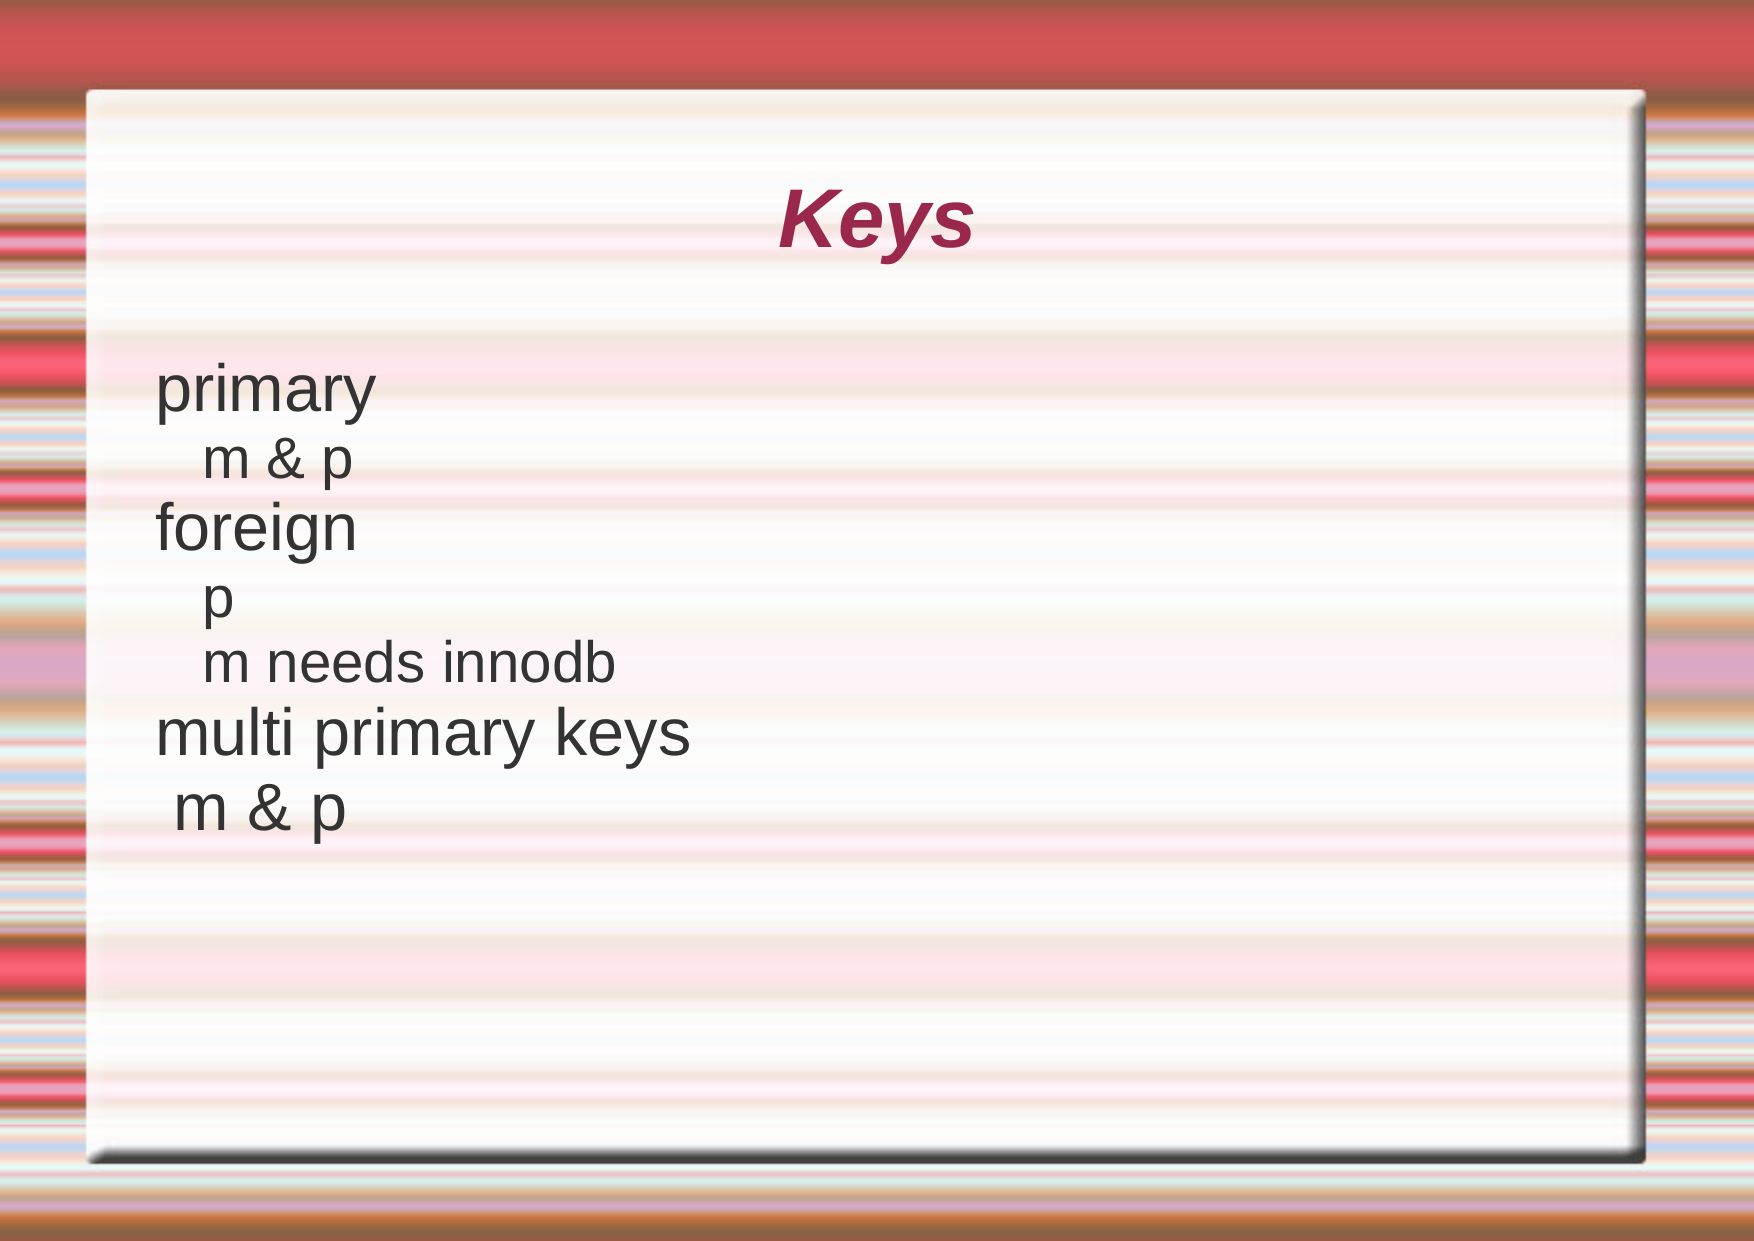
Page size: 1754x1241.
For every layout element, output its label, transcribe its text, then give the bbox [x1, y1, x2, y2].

picture [0, 0, 1754, 1241]
list primary m & p foreign p m needs innodb multi primary keys m & p [143, 350, 1608, 1133]
title Keys [128, 114, 1627, 322]
